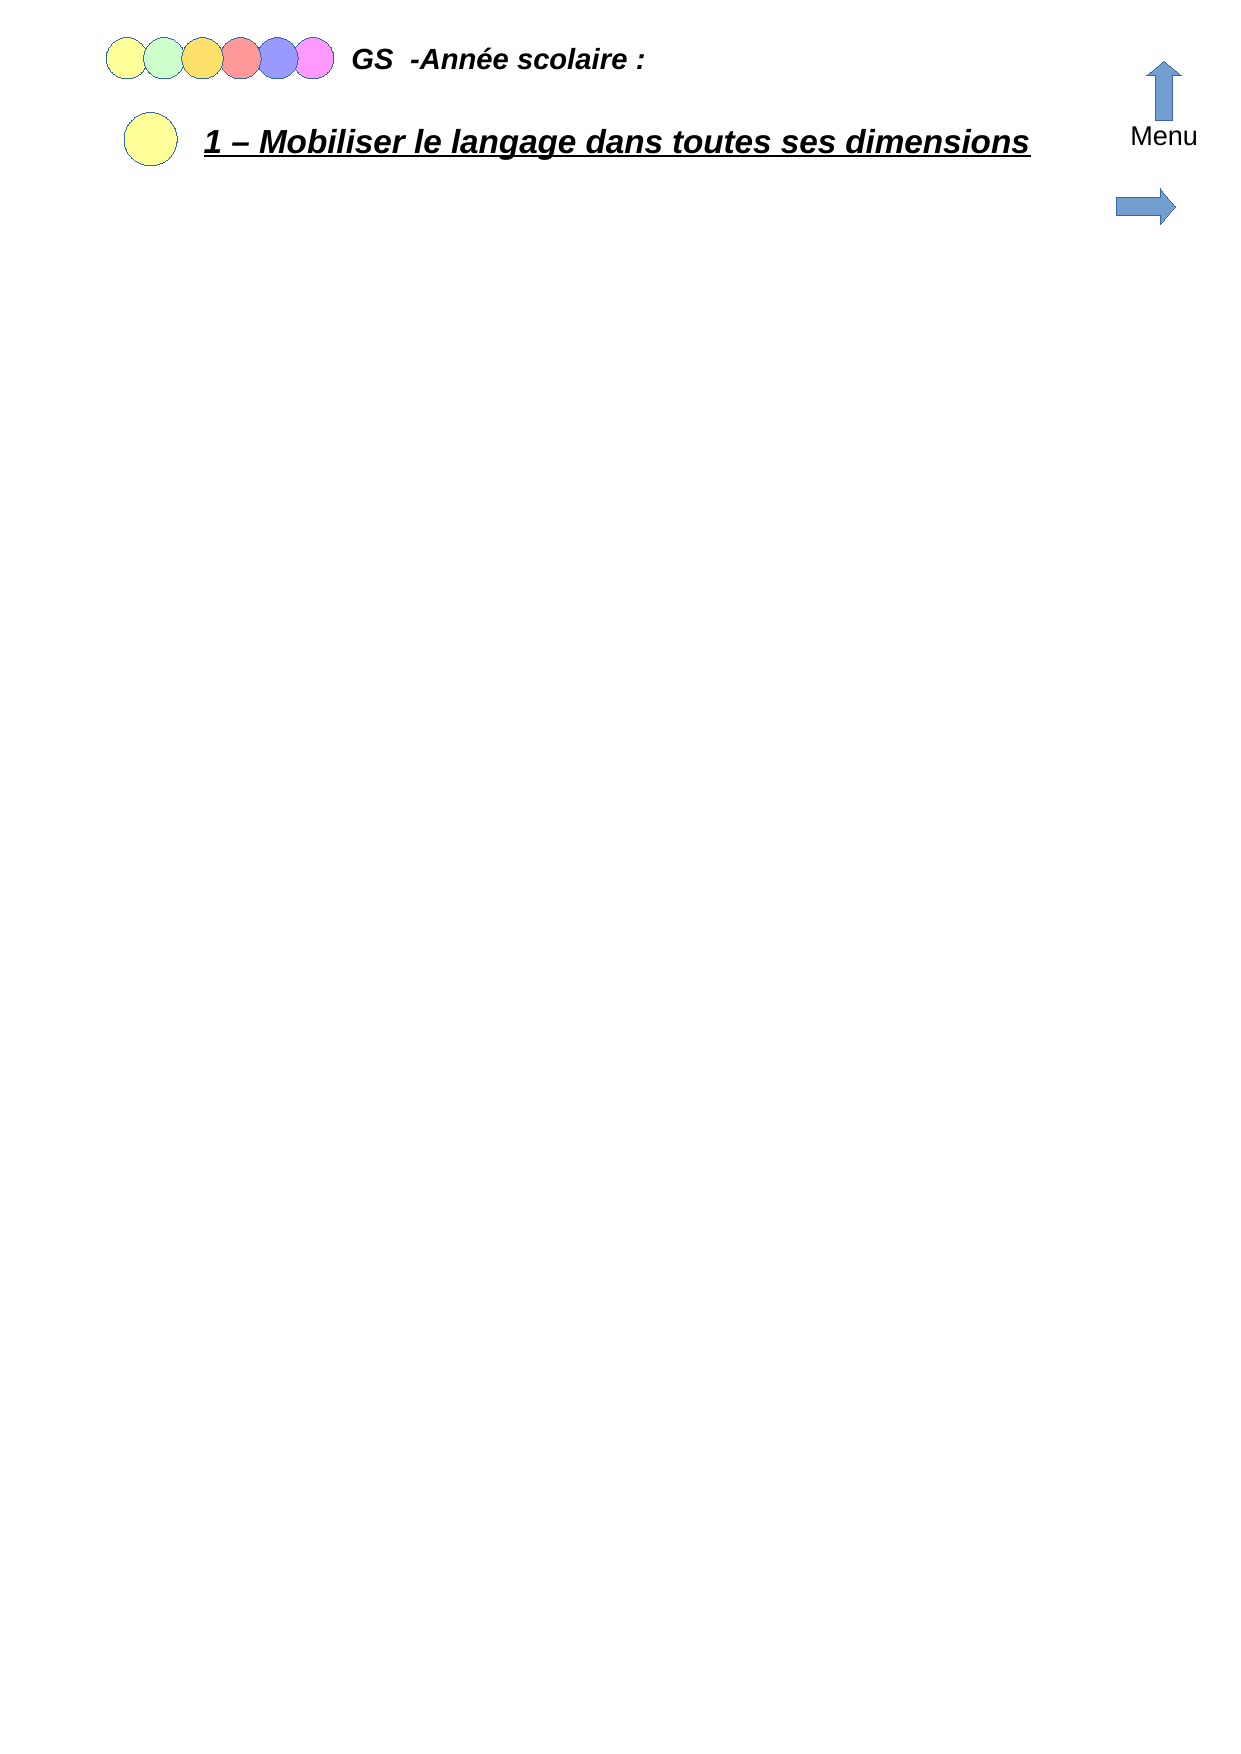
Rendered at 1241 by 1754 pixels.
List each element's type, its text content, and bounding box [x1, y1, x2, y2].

text_box [124, 112, 178, 166]
text_box [1116, 188, 1176, 225]
text_box GS -Année scolaire : [336, 35, 1058, 86]
text_box Menu [1146, 61, 1182, 121]
text_box [106, 37, 334, 79]
text_box 1 – Mobiliser le langage dans toutes ses dimensions [188, 115, 1099, 168]
